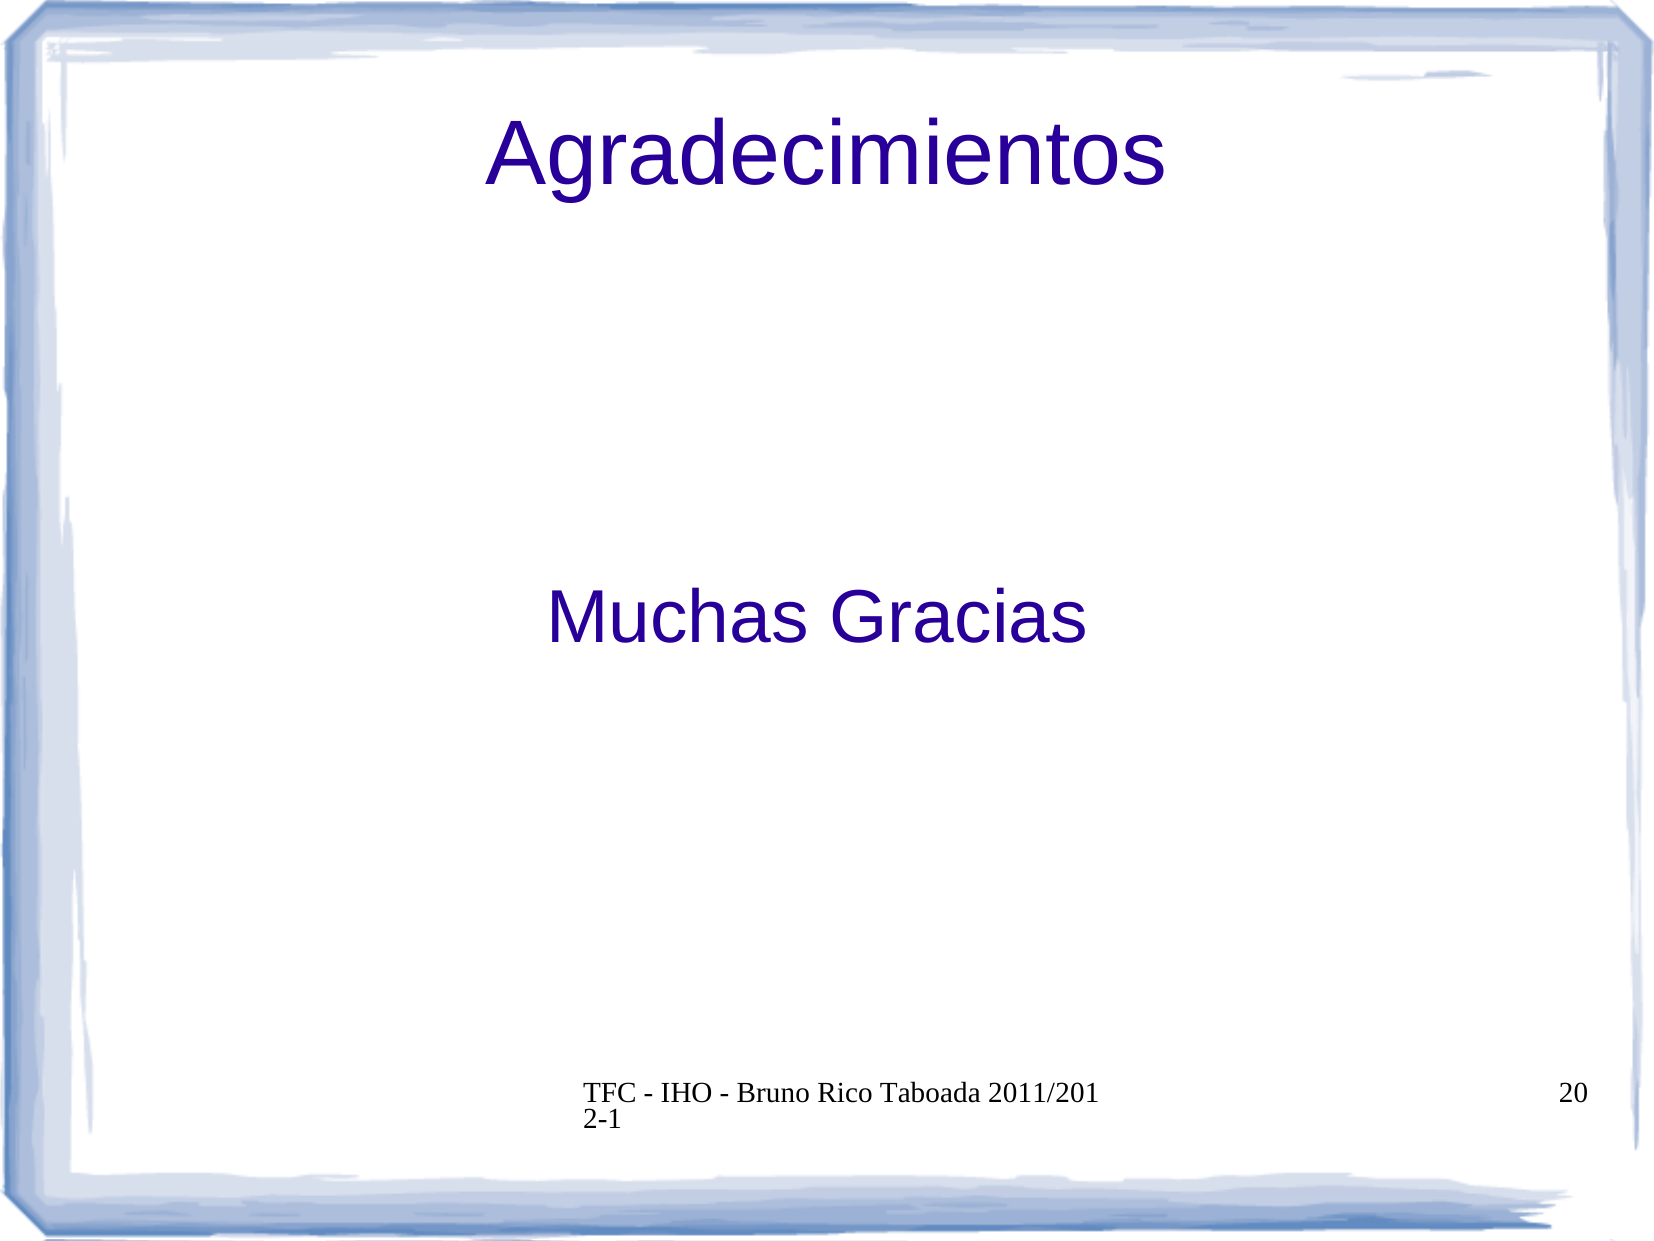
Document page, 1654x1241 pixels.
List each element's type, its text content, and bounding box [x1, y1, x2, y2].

text_box Muchas Gracias [531, 566, 1104, 666]
picture [0, 0, 1654, 1241]
title Agradecimientos [82, 49, 1571, 257]
